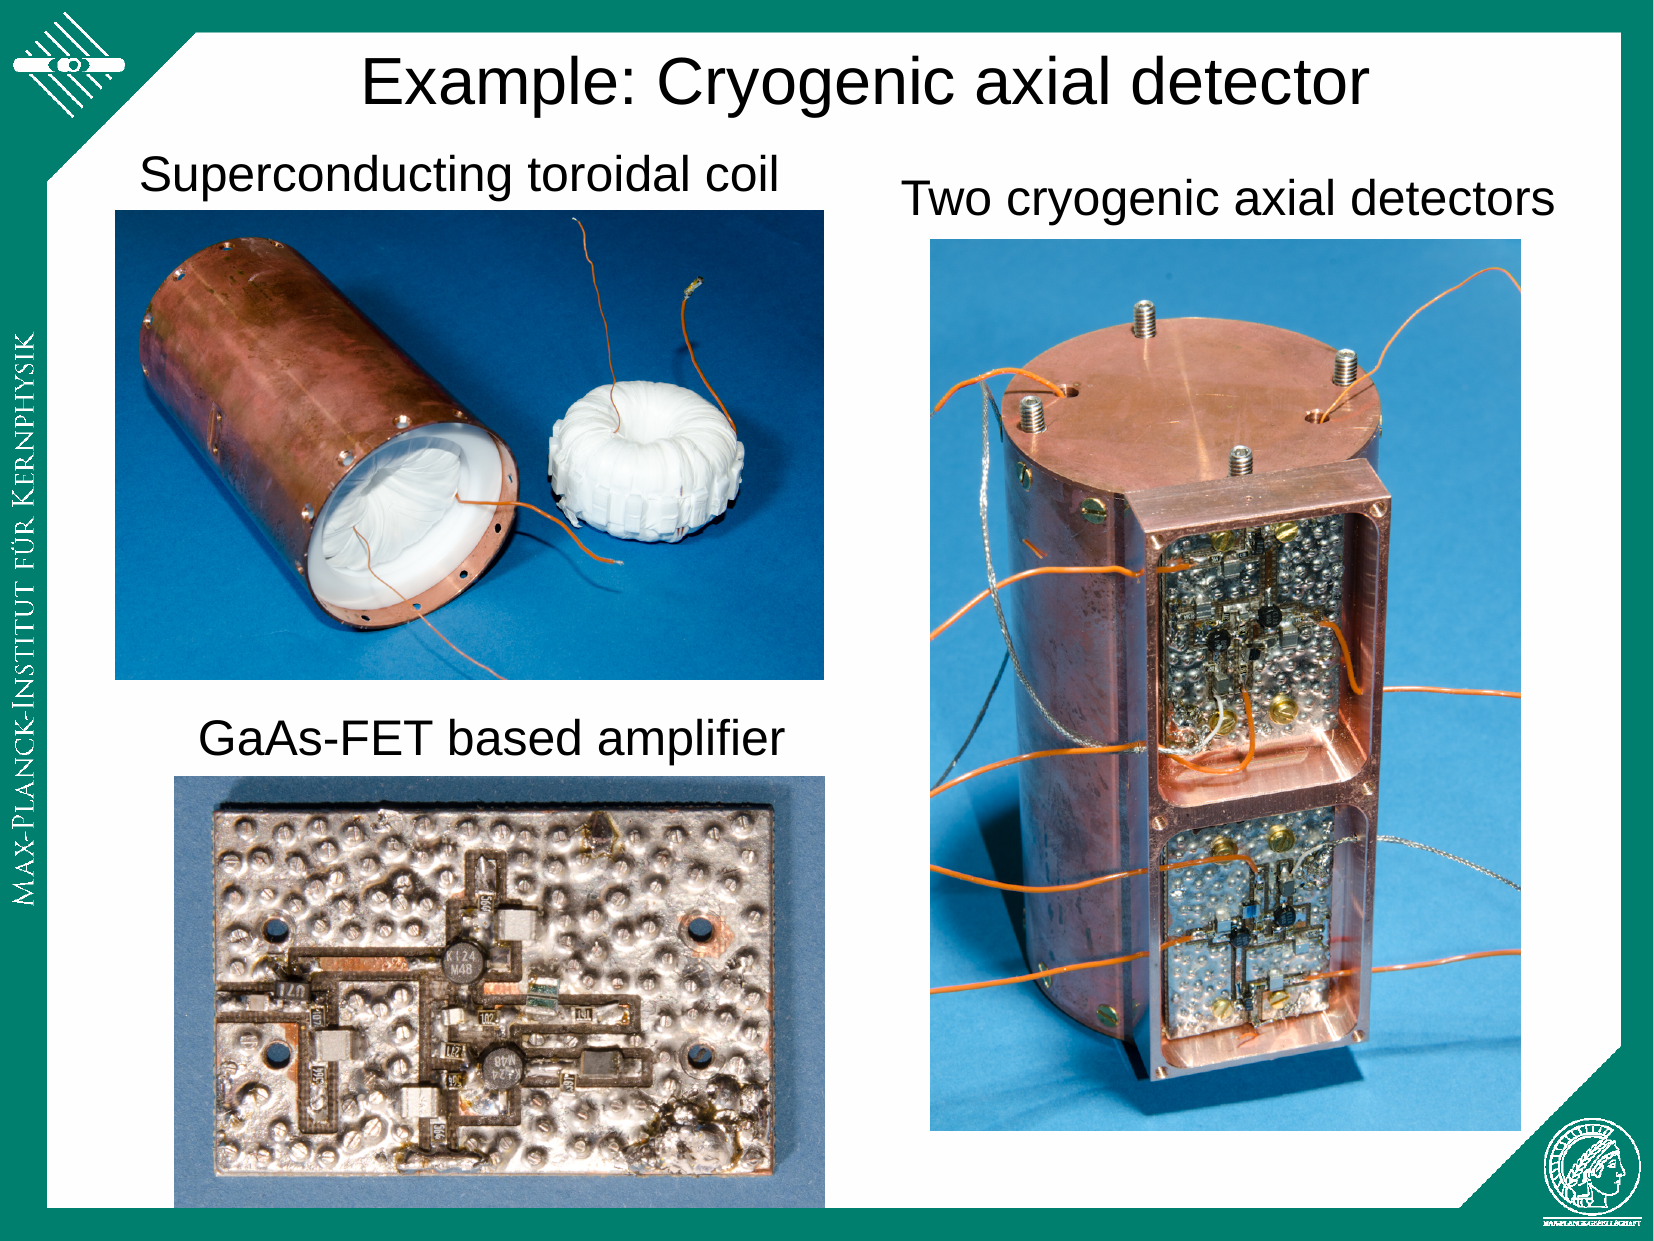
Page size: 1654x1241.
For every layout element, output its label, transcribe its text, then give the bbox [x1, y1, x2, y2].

picture [0, 0, 1654, 1241]
text_box Two cryogenic axial detectors [885, 162, 1580, 233]
text_box Superconducting toroidal coil [124, 139, 827, 210]
text_box GaAs-FET based amplifier [183, 702, 804, 774]
text_box Example: Cryogenic axial detector [177, 36, 1555, 126]
